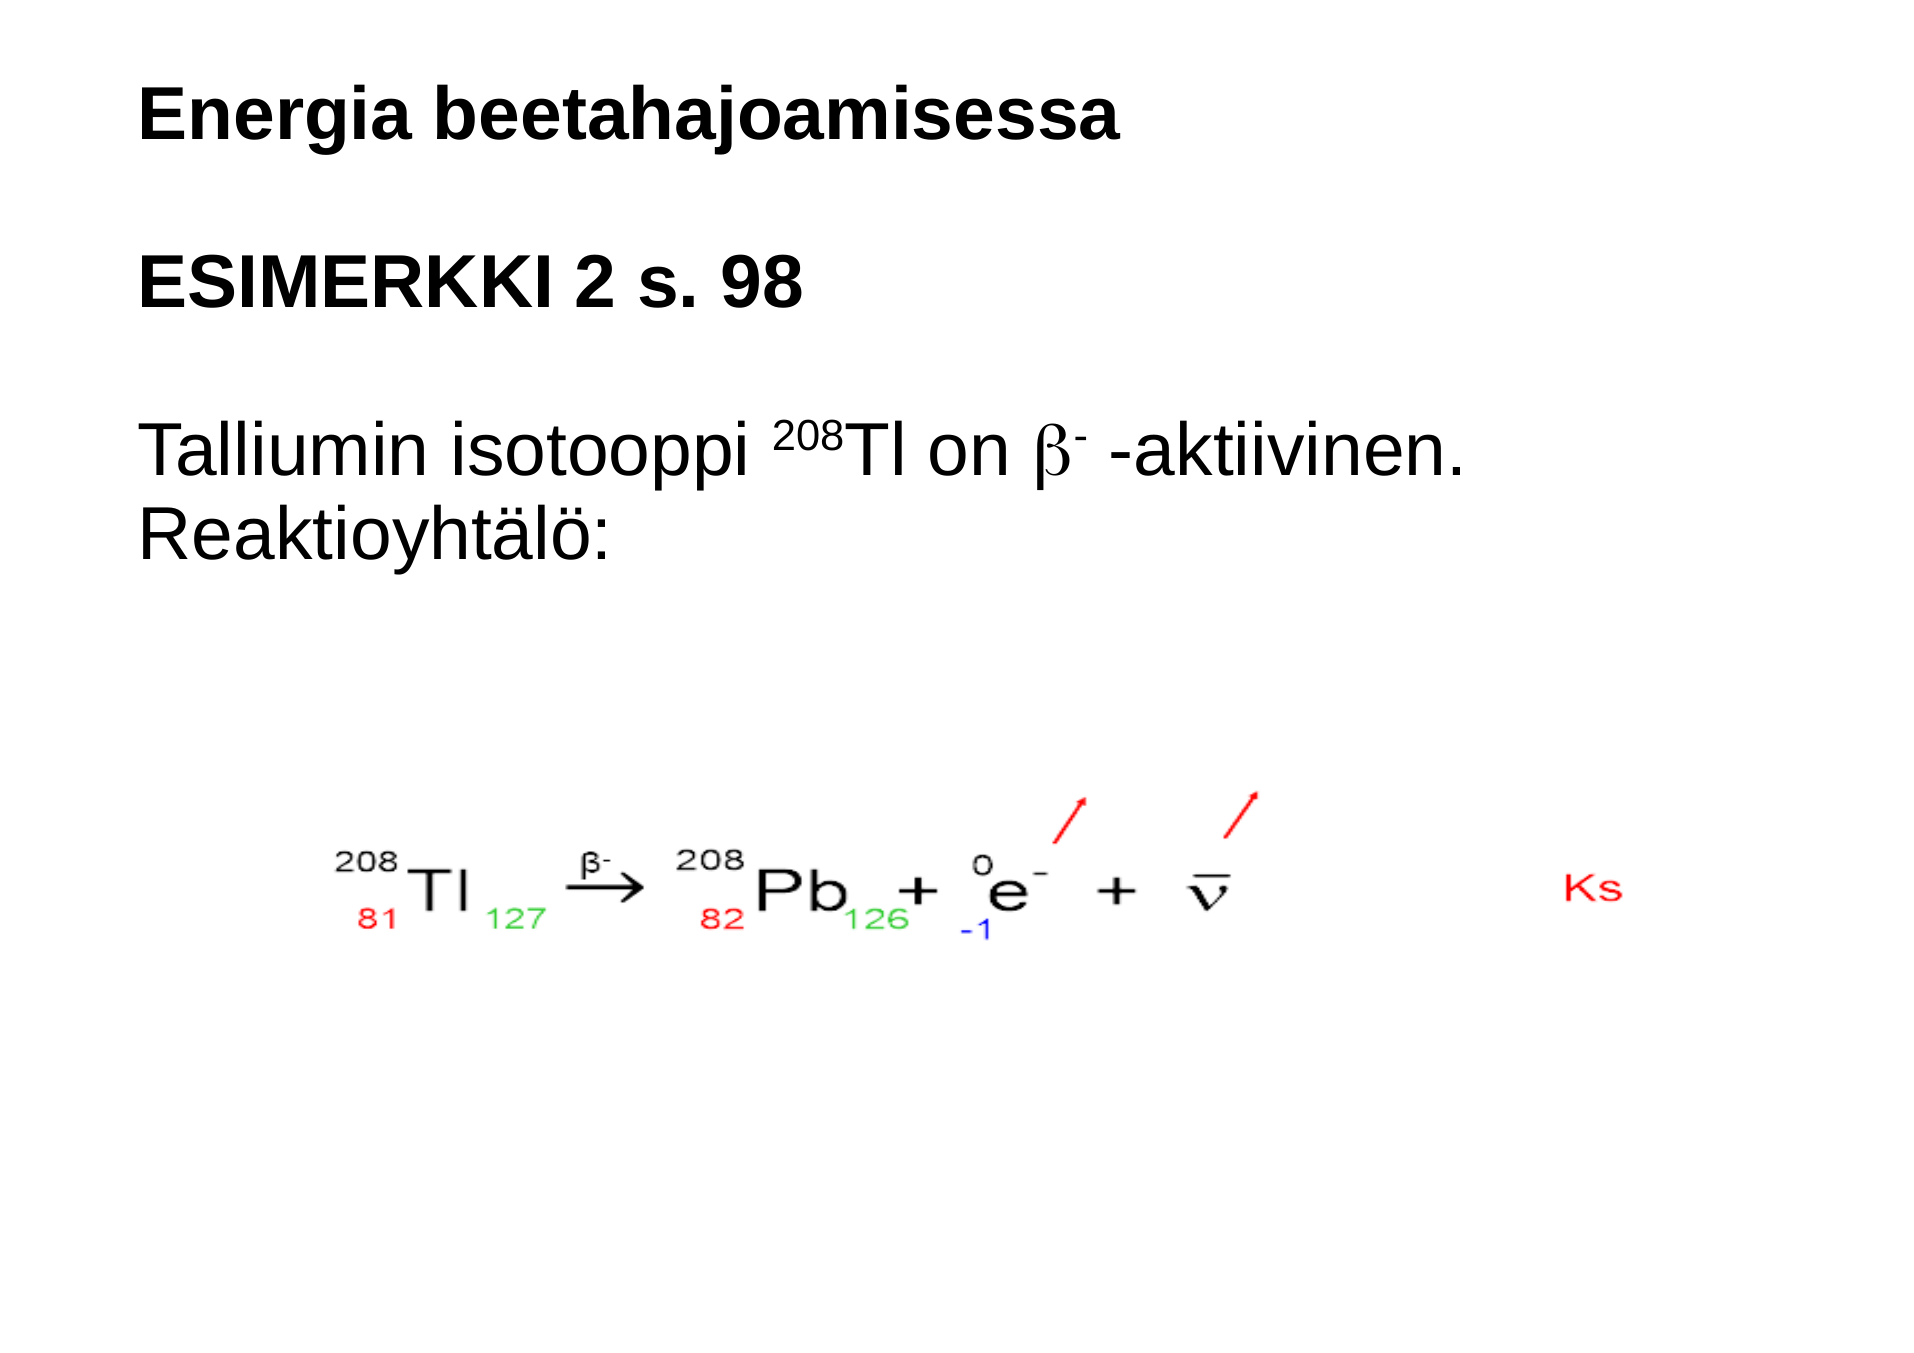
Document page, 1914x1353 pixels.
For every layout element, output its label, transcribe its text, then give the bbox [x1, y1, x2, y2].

text_box Energia beetahajoamisessa ESIMERKKI 2 s. 98 Talliumin isotooppi 208Tl on b- -aktiivinen. Reaktioyhtälö: [122, 64, 1709, 639]
picture [266, 711, 1628, 979]
